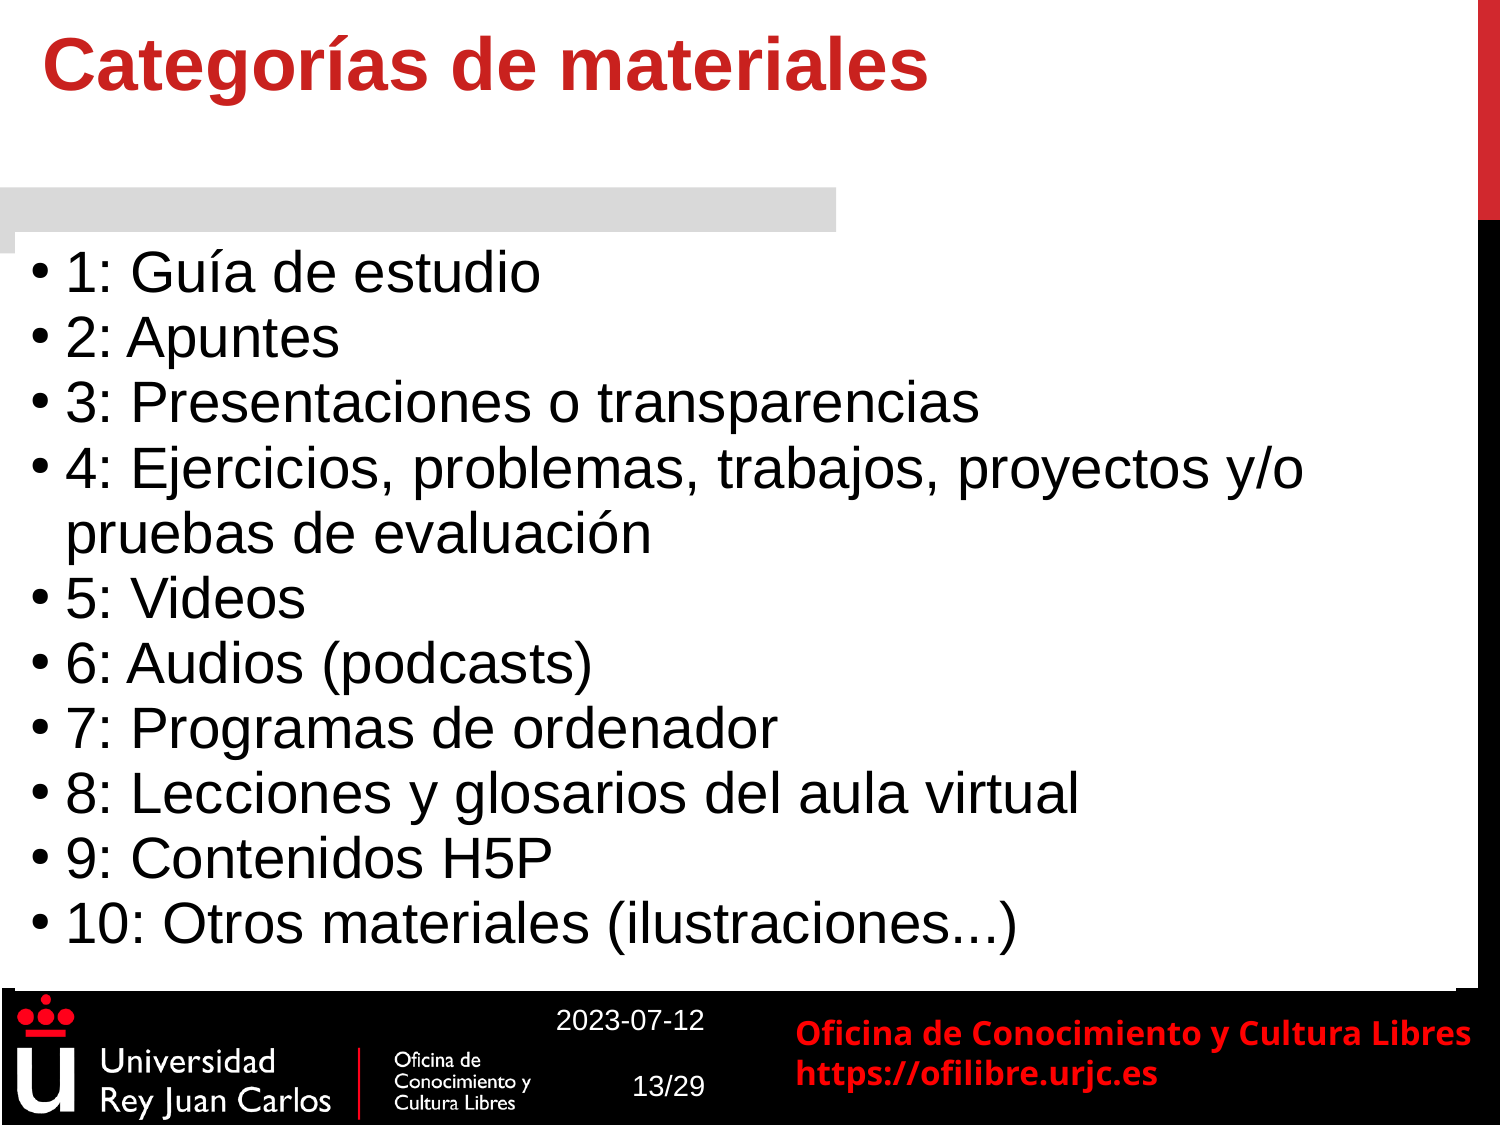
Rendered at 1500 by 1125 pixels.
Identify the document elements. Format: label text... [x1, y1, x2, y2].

title [75, 7, 1425, 196]
text_box 1: Guía de estudio 2: Apuntes 3: Presentaciones o transparencias 4: Ejercicios, problemas, trabajos, proyectos y/o pruebas de evaluación 5: Videos 6: Audios (podcasts) 7: Programas de ordenador 8: Lecciones y glosarios del aula virtual 9: Contenidos H5P 10: Otros materiales (ilustraciones...) [15, 232, 1456, 991]
picture [17, 994, 531, 1120]
text_box Categorías de materiales [27, 15, 1381, 199]
